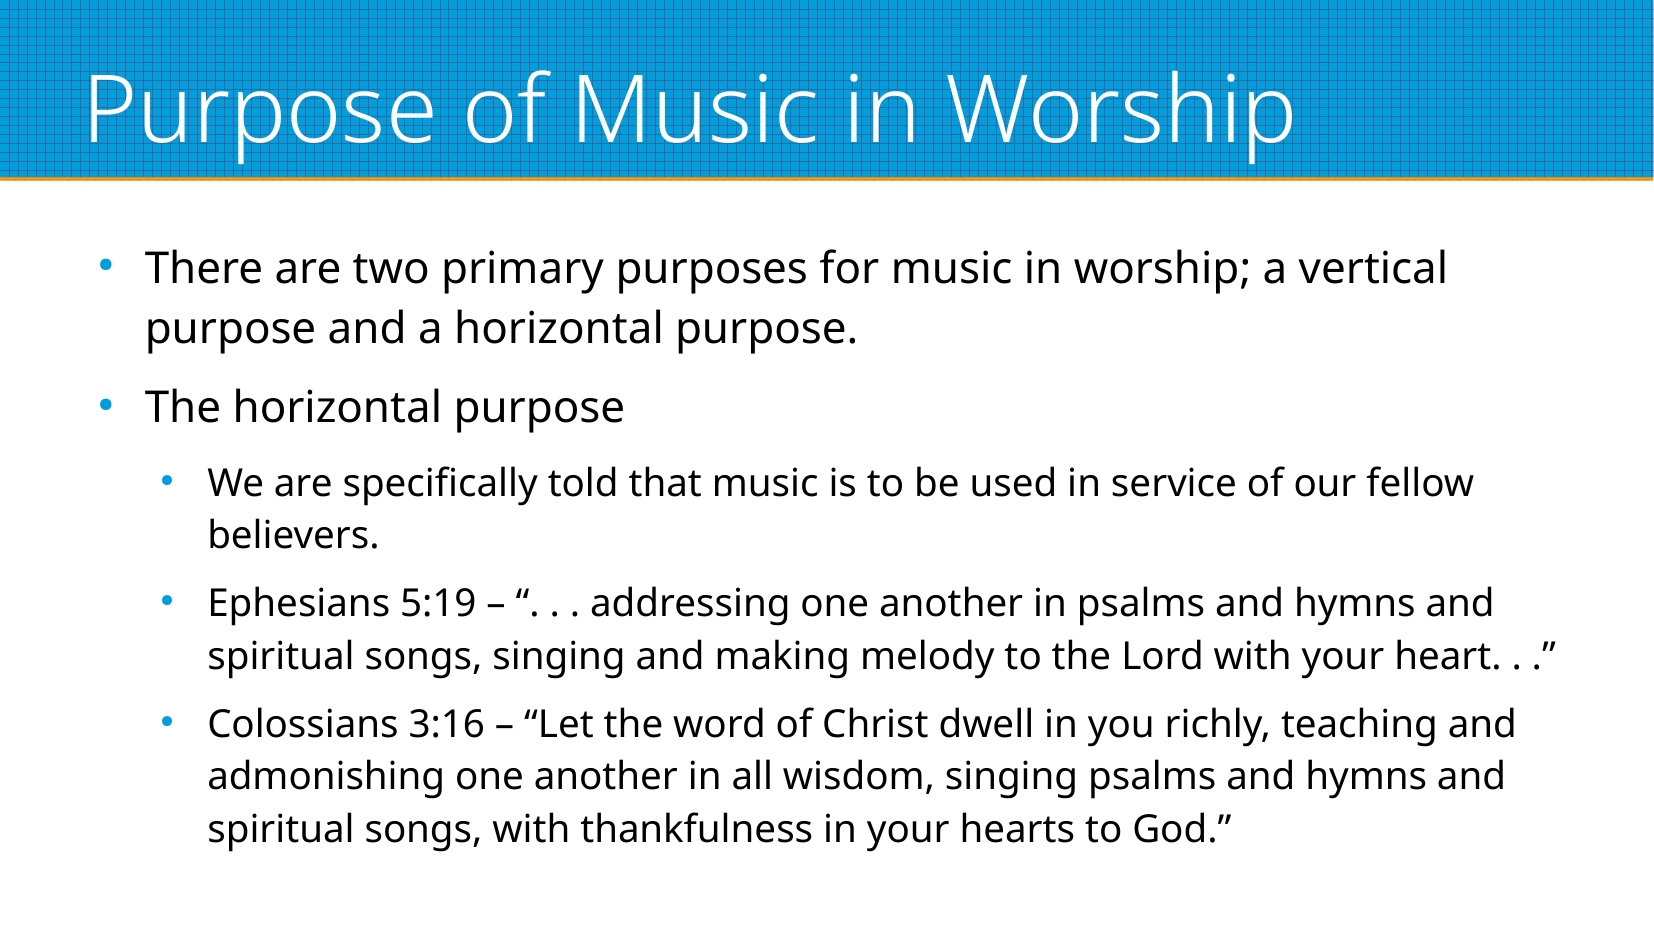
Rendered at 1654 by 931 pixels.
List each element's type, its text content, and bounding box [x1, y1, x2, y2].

title Purpose of Music in Worship [82, 14, 1571, 171]
list There are two primary purposes for music in worship; a vertical purpose and a horizontal purpose. The horizontal purpose We are specifically told that music is to be used in service of our fellow believers. Ephesians 5:19 – “. . . addressing one another in psalms and hymns and spiritual songs, singing and making melody to the Lord with your heart. . .” Colossians 3:16 – “Let the word of Christ dwell in you richly, teaching and admonishing one another in all wisdom, singing psalms and hymns and spiritual songs, with thankfulness in your hearts to God.” [82, 236, 1613, 863]
